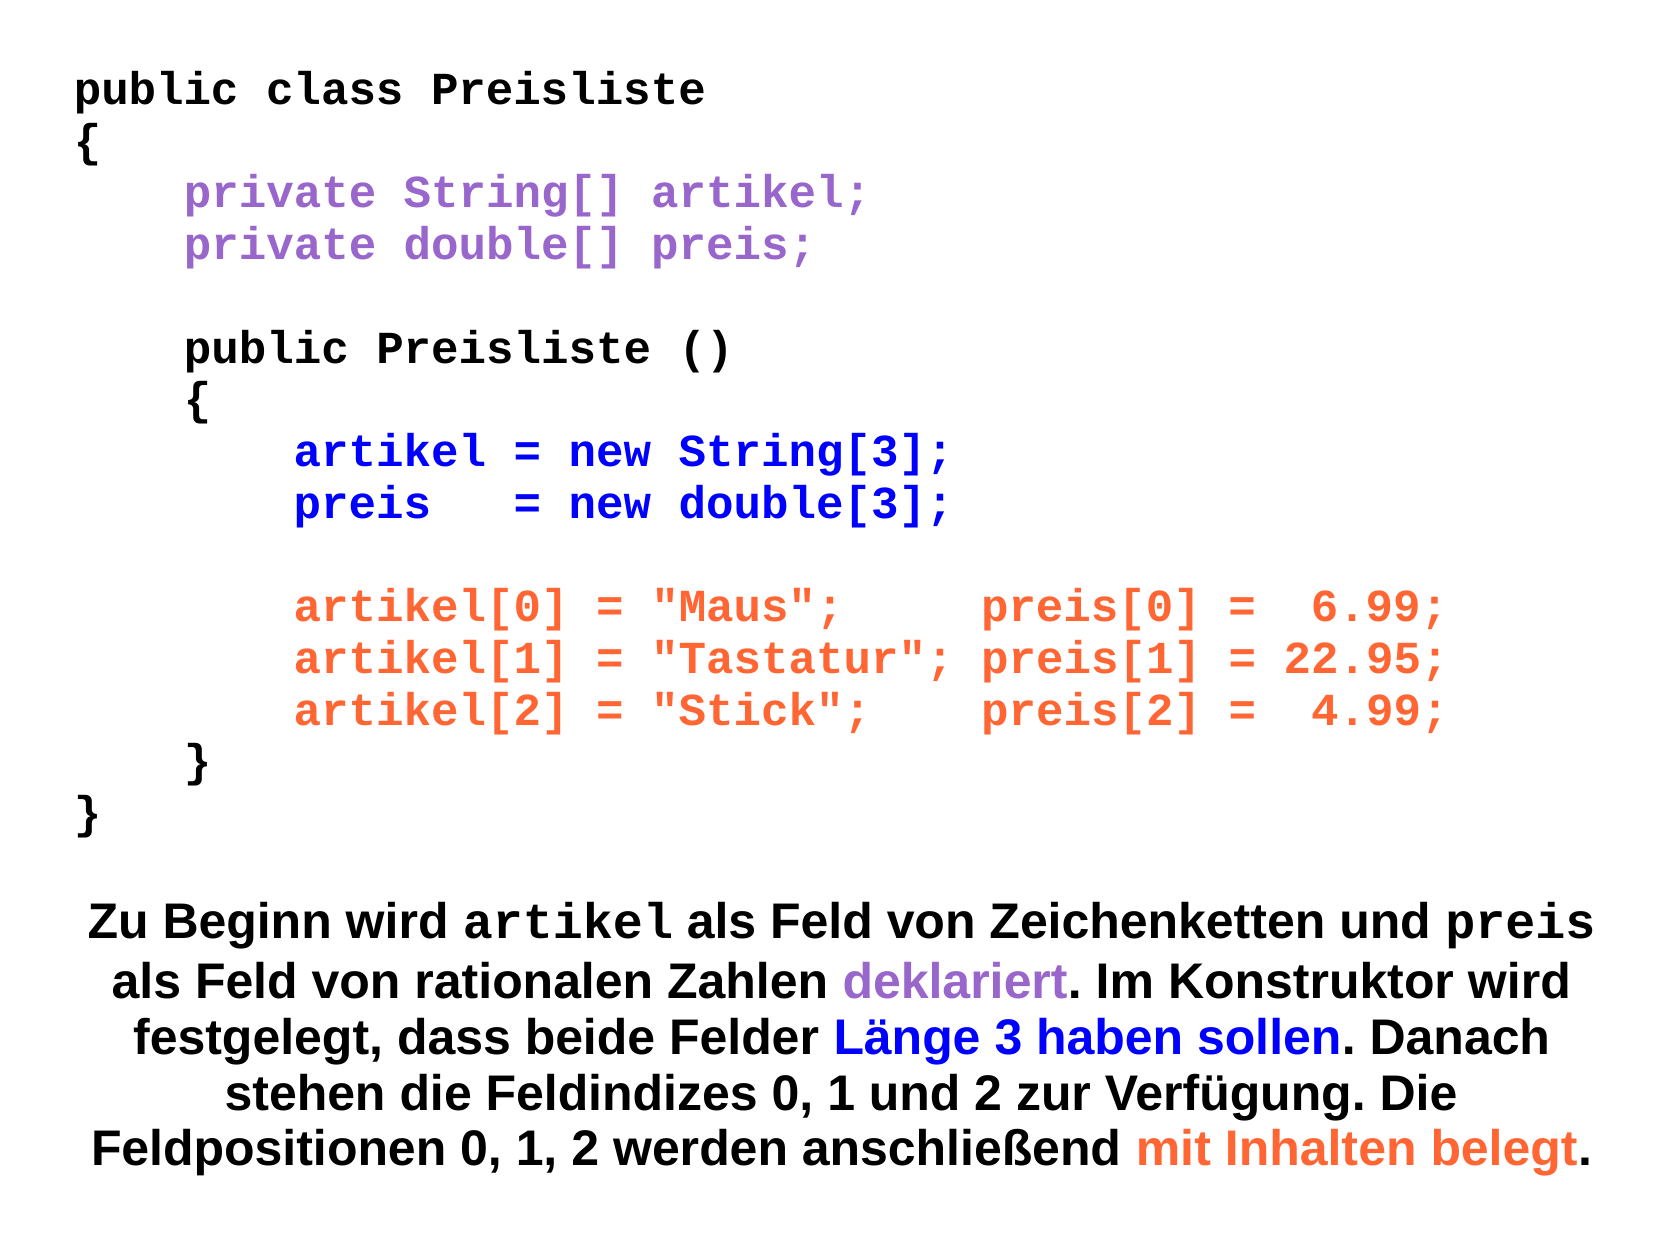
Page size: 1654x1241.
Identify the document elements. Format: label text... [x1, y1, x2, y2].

text_box Zu Beginn wird artikel als Feld von Zeichenketten und preis als Feld von rationalen Zahlen deklariert. Im Konstruktor wird festgelegt, dass beide Felder Länge 3 haben sollen. Danach stehen die Feldindizes 0, 1 und 2 zur Verfügung. Die Feldpositionen 0, 1, 2 werden anschließend mit Inhalten belegt. [59, 885, 1625, 1211]
text_box public class Preisliste { private String[] artikel; private double[] preis; public Preisliste () { artikel = new String[3]; preis = new double[3]; artikel[0] = "Maus"; preis[0] = 6.99; artikel[1] = "Tastatur"; preis[1] = 22.95; artikel[2] = "Stick"; preis[2] = 4.99; } } [59, 59, 1625, 885]
